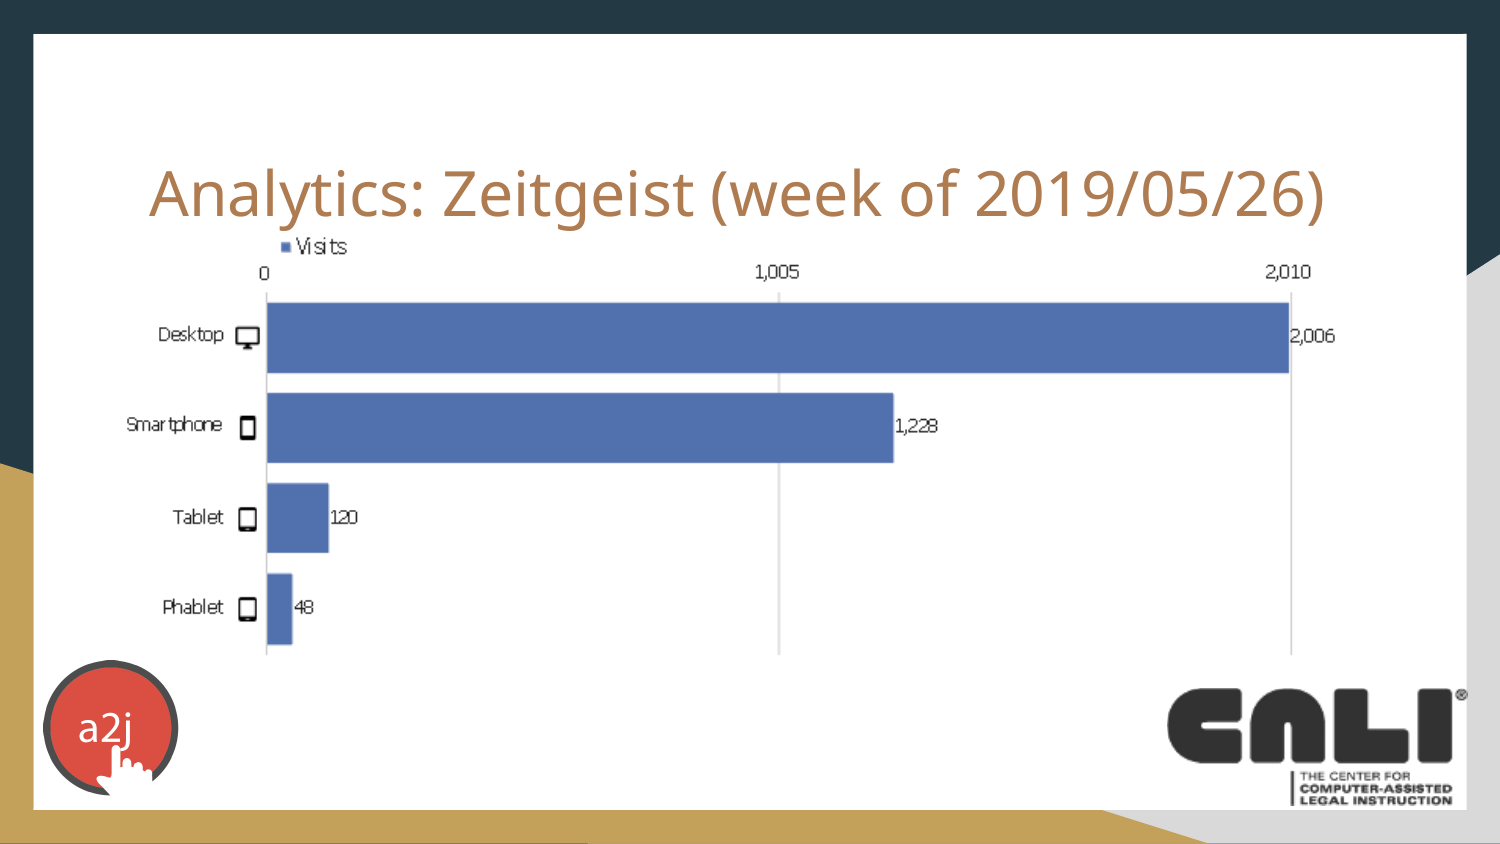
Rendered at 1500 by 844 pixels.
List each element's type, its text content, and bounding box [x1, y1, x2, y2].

picture [1167, 688, 1468, 806]
title Analytics: Zeitgeist (week of 2019/05/26) [134, 138, 1366, 296]
picture [43, 227, 1341, 806]
